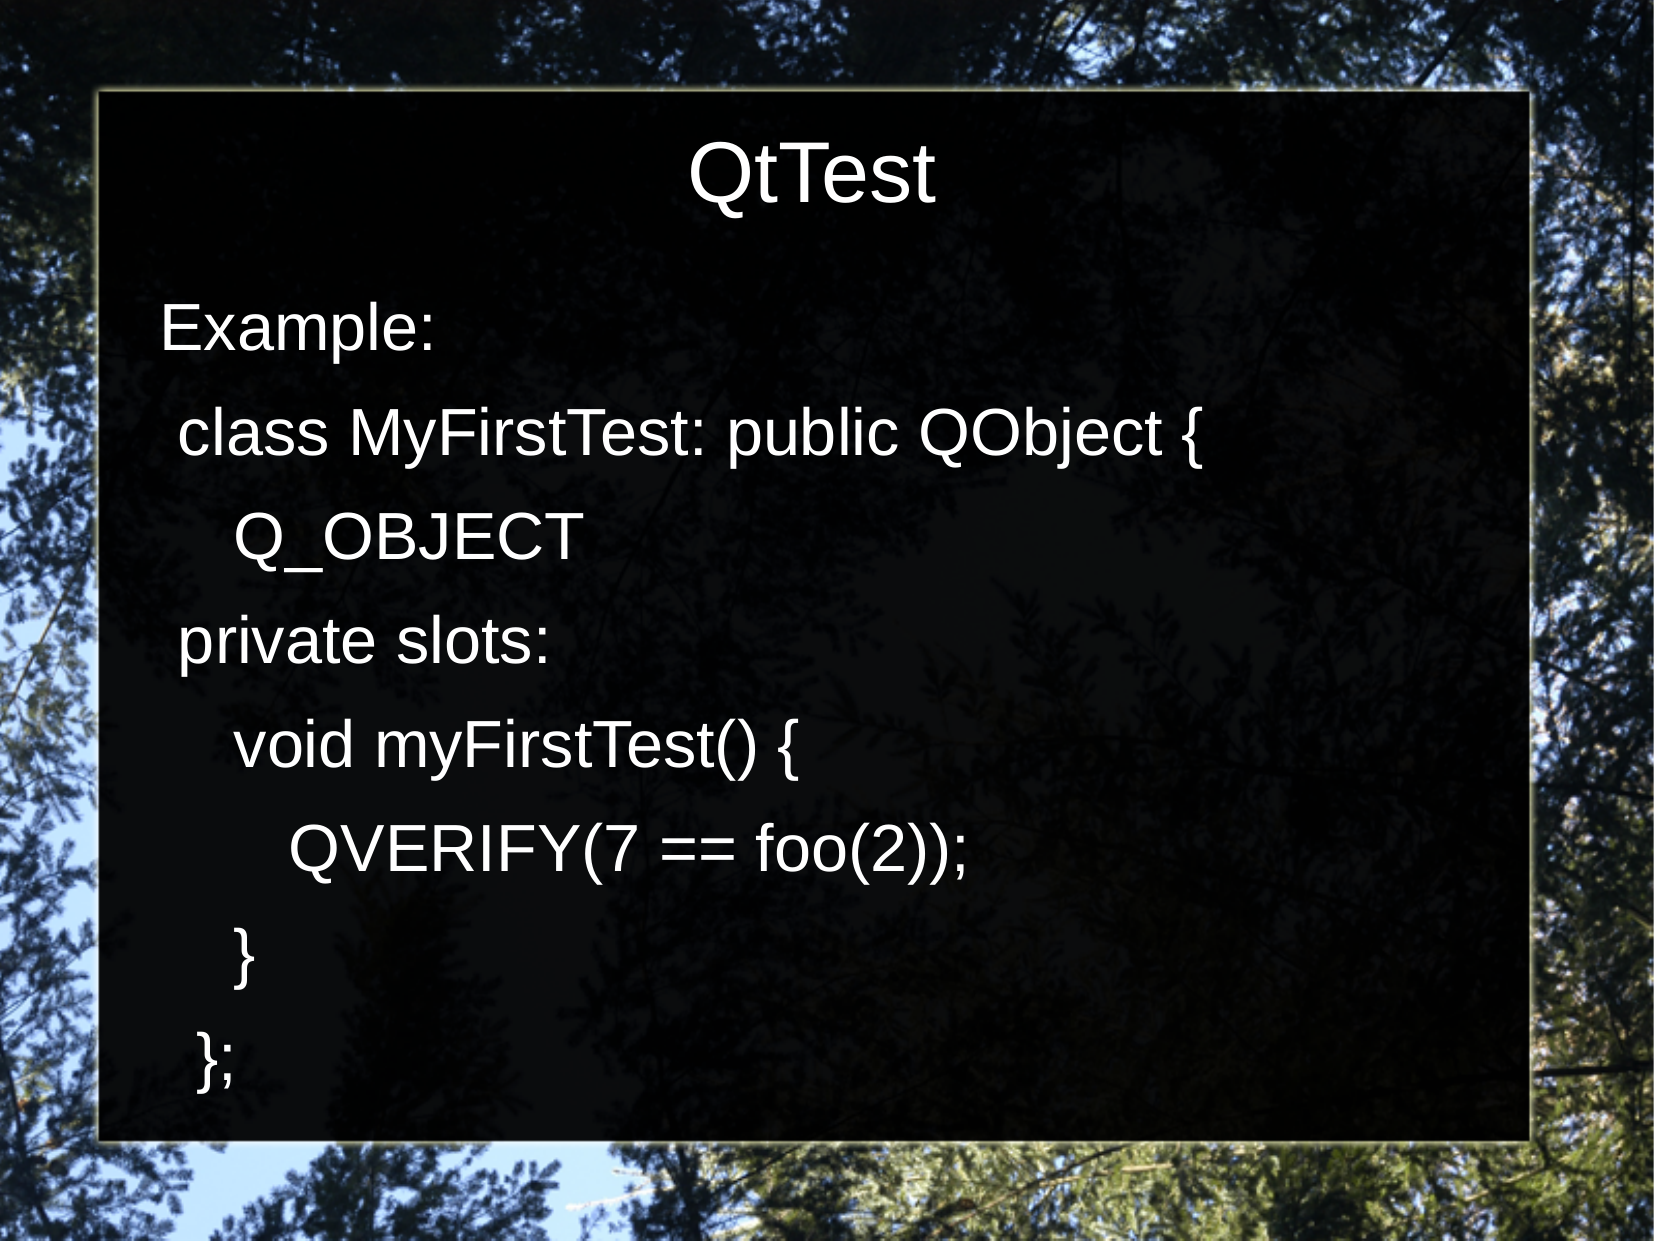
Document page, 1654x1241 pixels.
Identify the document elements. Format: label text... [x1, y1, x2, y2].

list Example: class MyFirstTest: public QObject { Q_OBJECT private slots: void myFirstTest() { QVERIFY(7 == foo(2)); } }; [88, 290, 1536, 1109]
picture [0, 0, 1654, 1241]
title QtTest [88, 88, 1536, 257]
